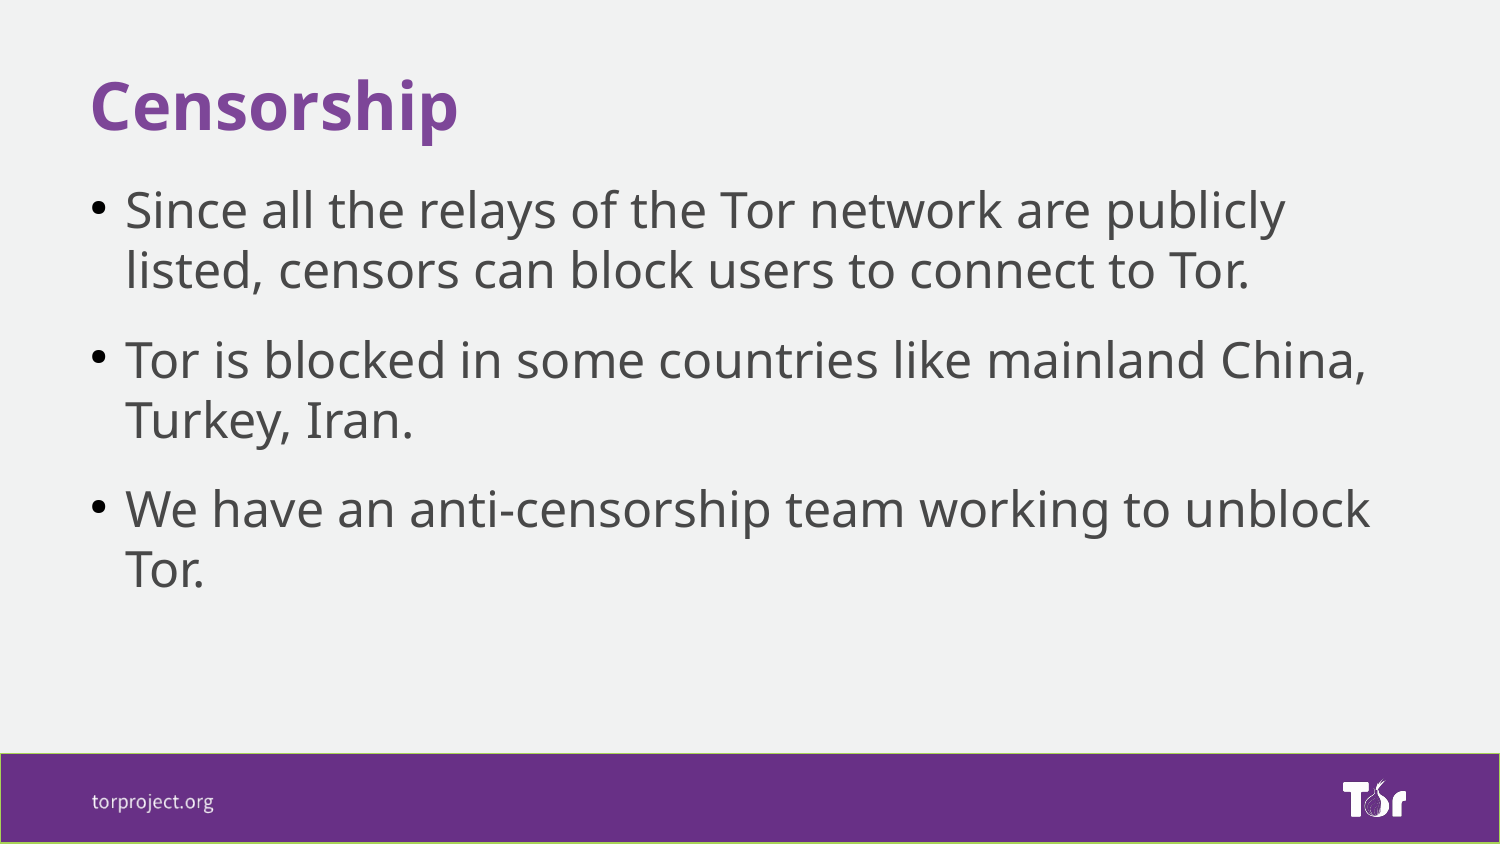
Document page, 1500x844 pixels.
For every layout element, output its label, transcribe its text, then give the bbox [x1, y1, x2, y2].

text_box Censorship [75, 33, 1425, 171]
text_box Since all the relays of the Tor network are publicly listed, censors can block users to connect to Tor. Tor is blocked in some countries like mainland China, Turkey, Iran. We have an anti-censorship team working to unblock Tor. [75, 171, 1425, 728]
picture [75, 780, 604, 821]
picture [1343, 778, 1406, 817]
